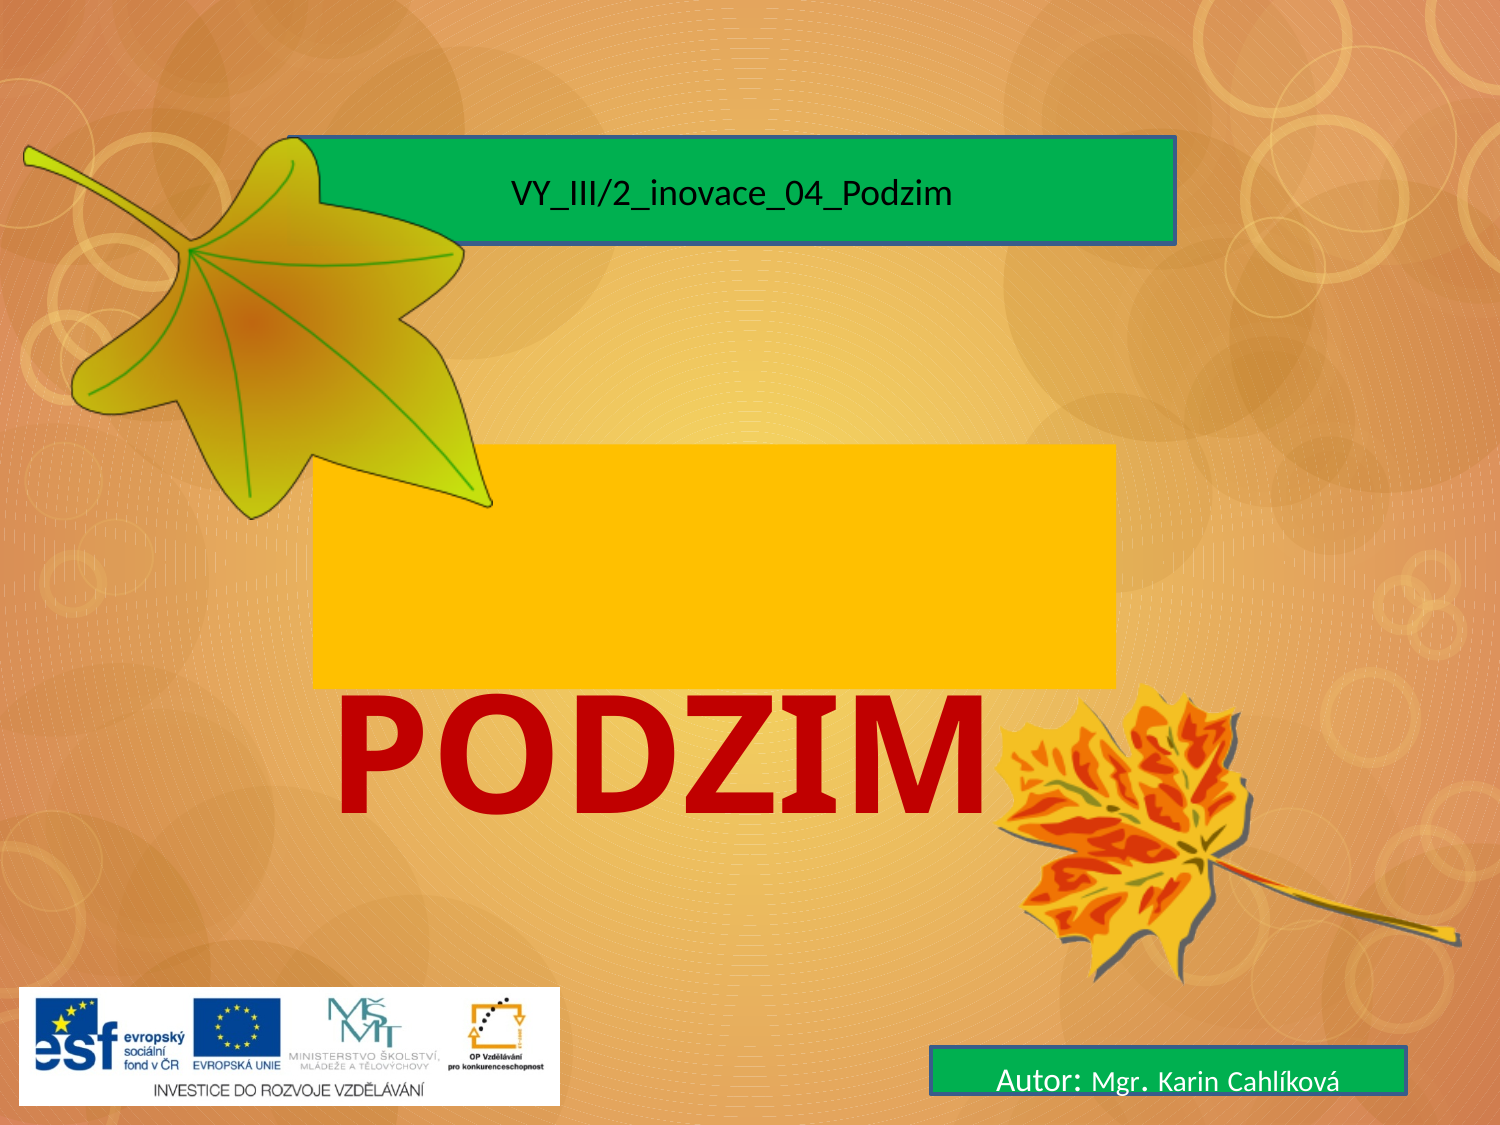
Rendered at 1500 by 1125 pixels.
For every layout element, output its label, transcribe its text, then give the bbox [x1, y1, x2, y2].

picture [19, 987, 560, 1106]
picture [23, 137, 493, 521]
picture [992, 683, 1462, 986]
text_box VY_III/2_inovace_04_Podzim [493, 137, 1175, 244]
title PODZIM [312, 444, 1117, 690]
text_box Autor: Mgr. Karin Cahlíková [931, 1047, 1406, 1094]
